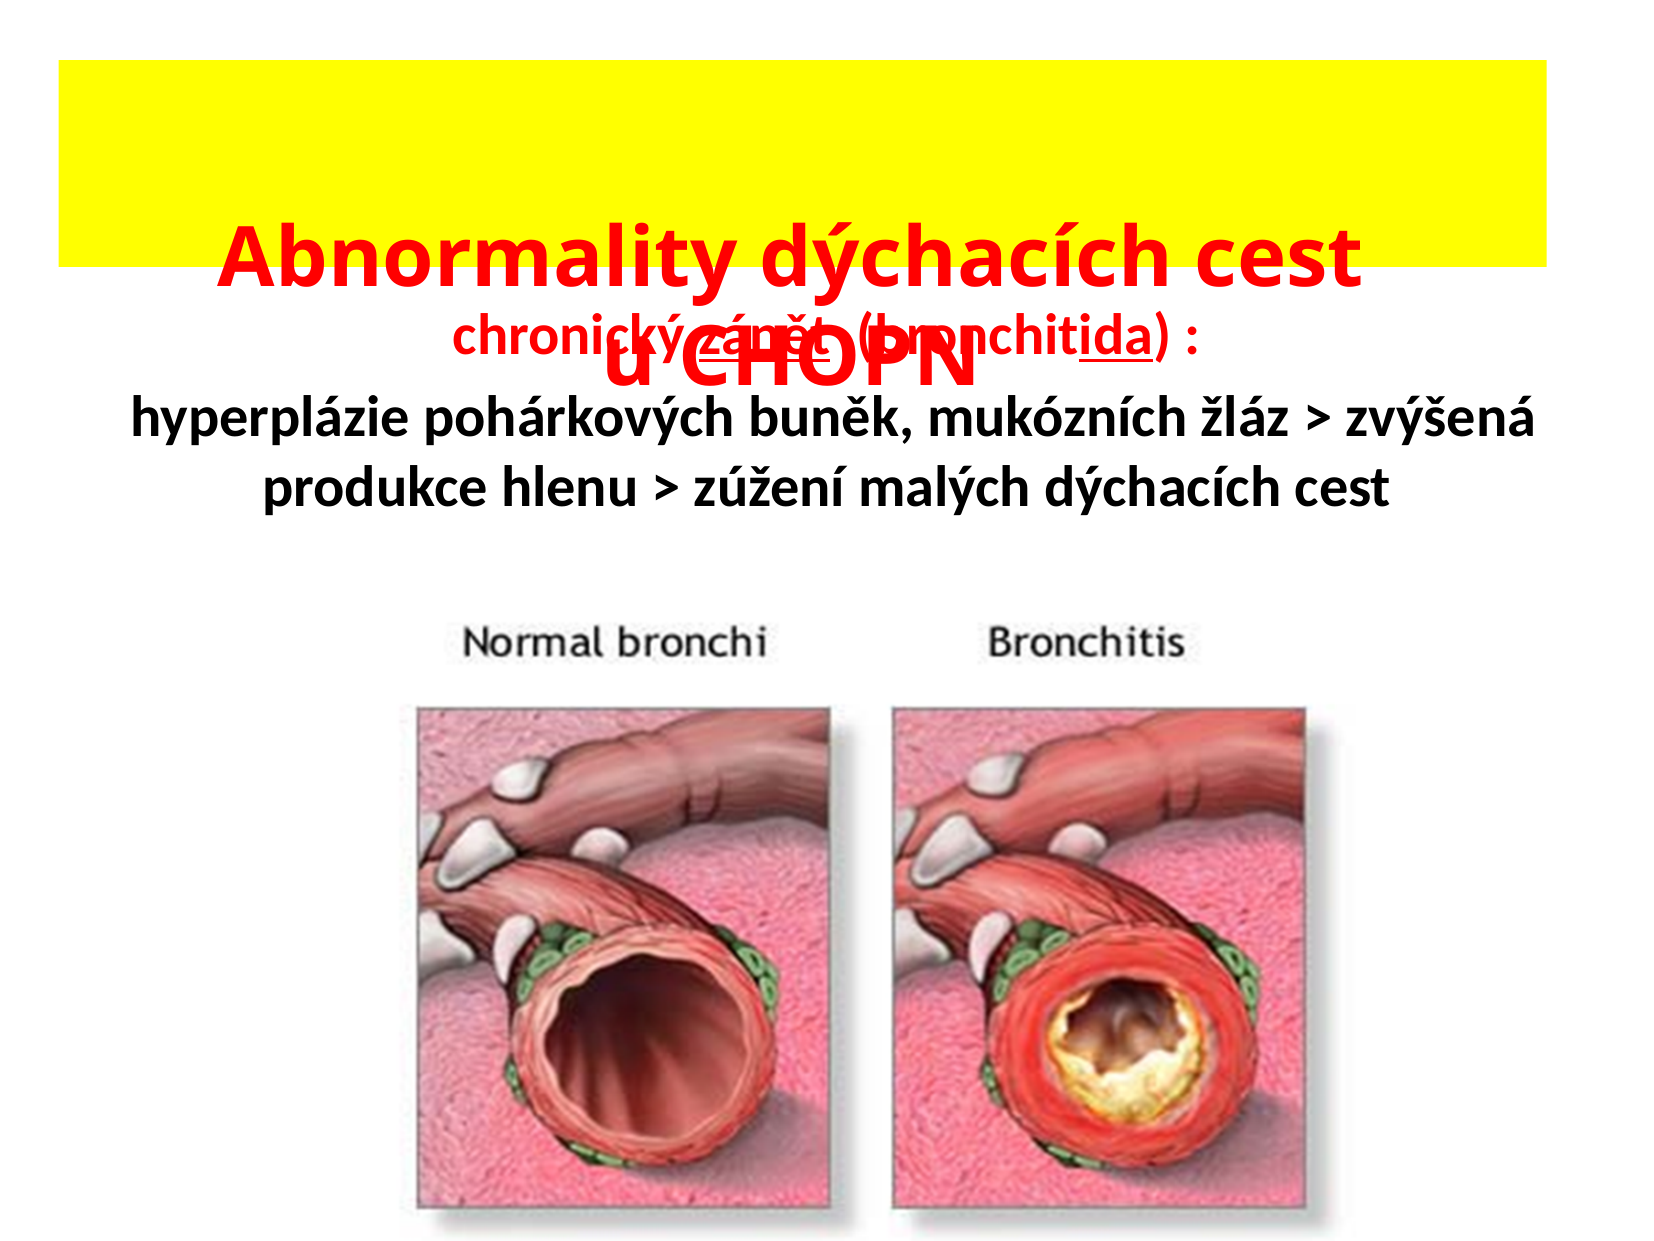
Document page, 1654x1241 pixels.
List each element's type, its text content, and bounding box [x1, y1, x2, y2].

list chronický zánět (bronchitida) : hyperplázie pohárkových buněk, mukózních žláz > zvýšená produkce hlenu > zúžení malých dýchacích cest [82, 289, 1571, 1108]
picture [311, 541, 1423, 1241]
title Abnormality dýchacích cest u CHOPN [58, 60, 1547, 267]
